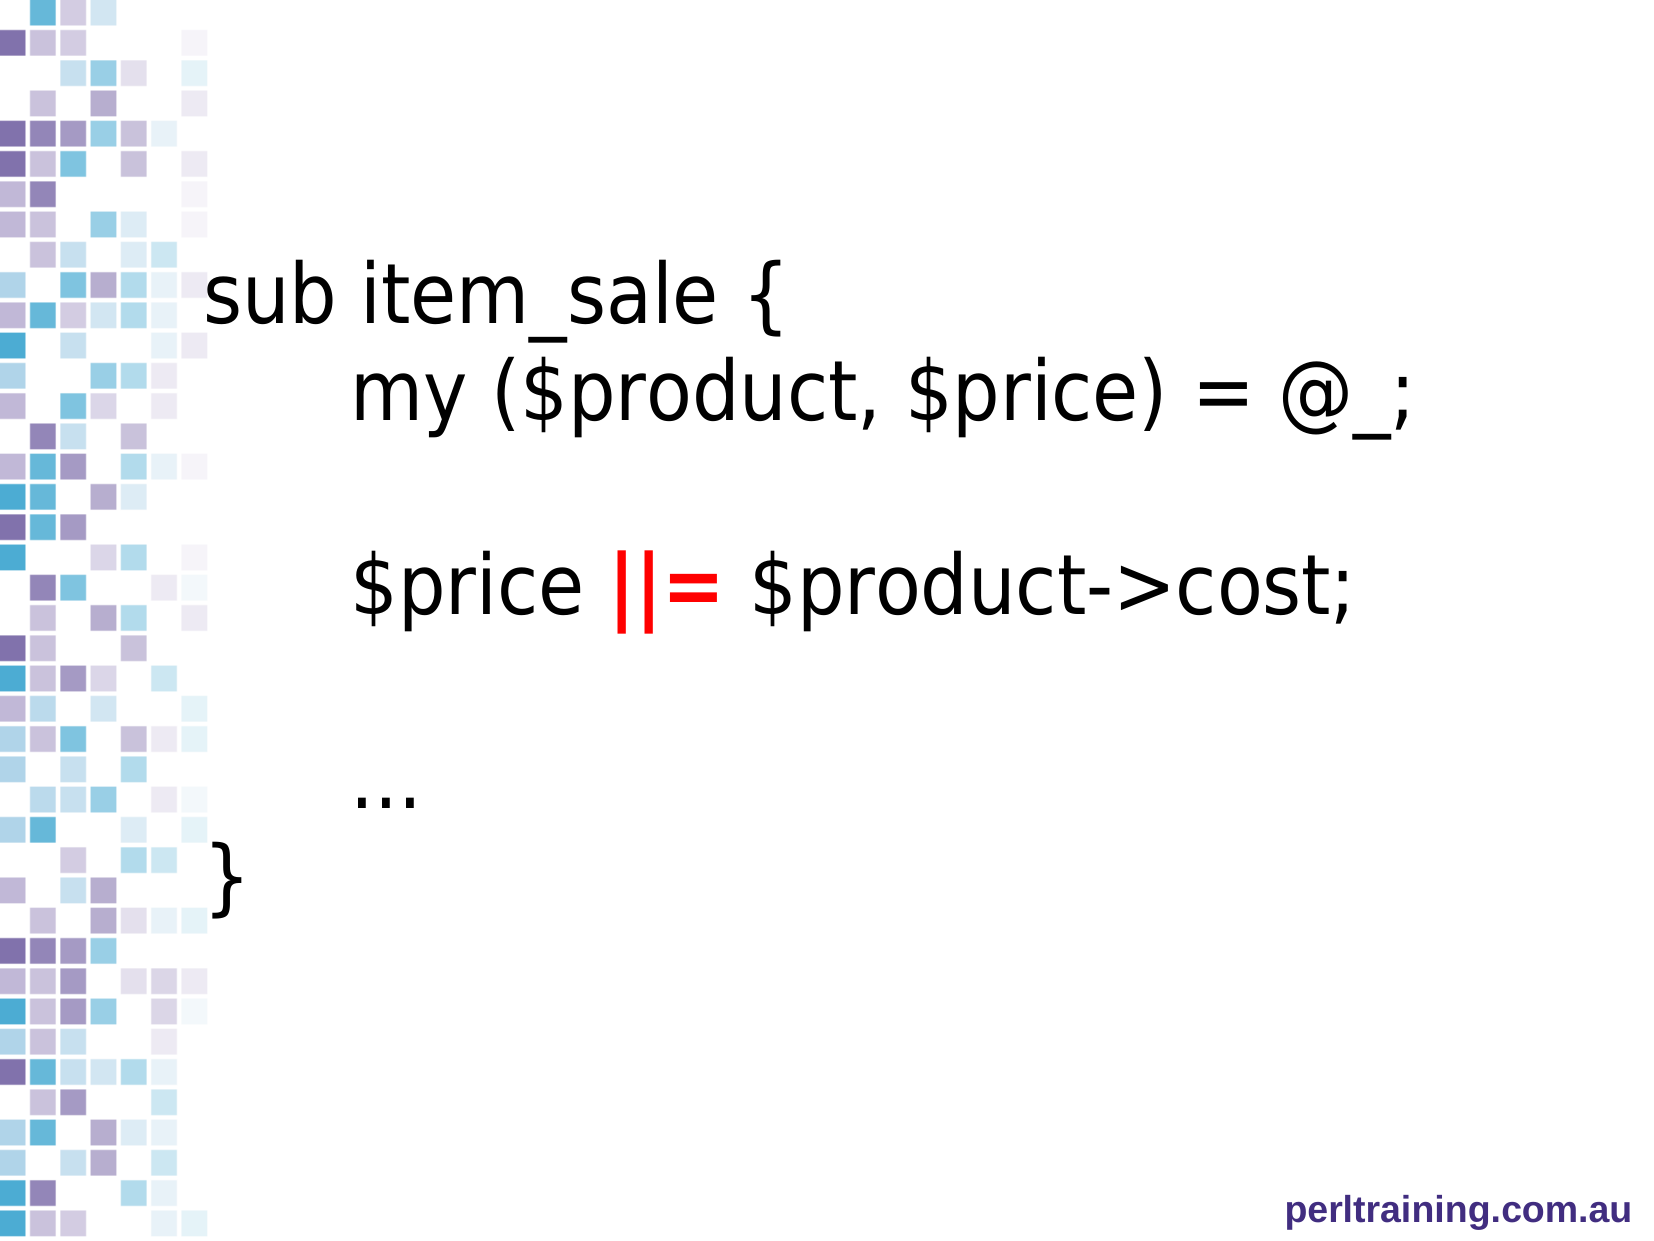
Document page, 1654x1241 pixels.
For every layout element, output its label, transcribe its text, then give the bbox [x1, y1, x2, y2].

picture [0, 0, 212, 1241]
title sub item_sale { my ($product, $price) = @_; $price ||= $product->cost; ... } [82, 49, 1625, 1123]
